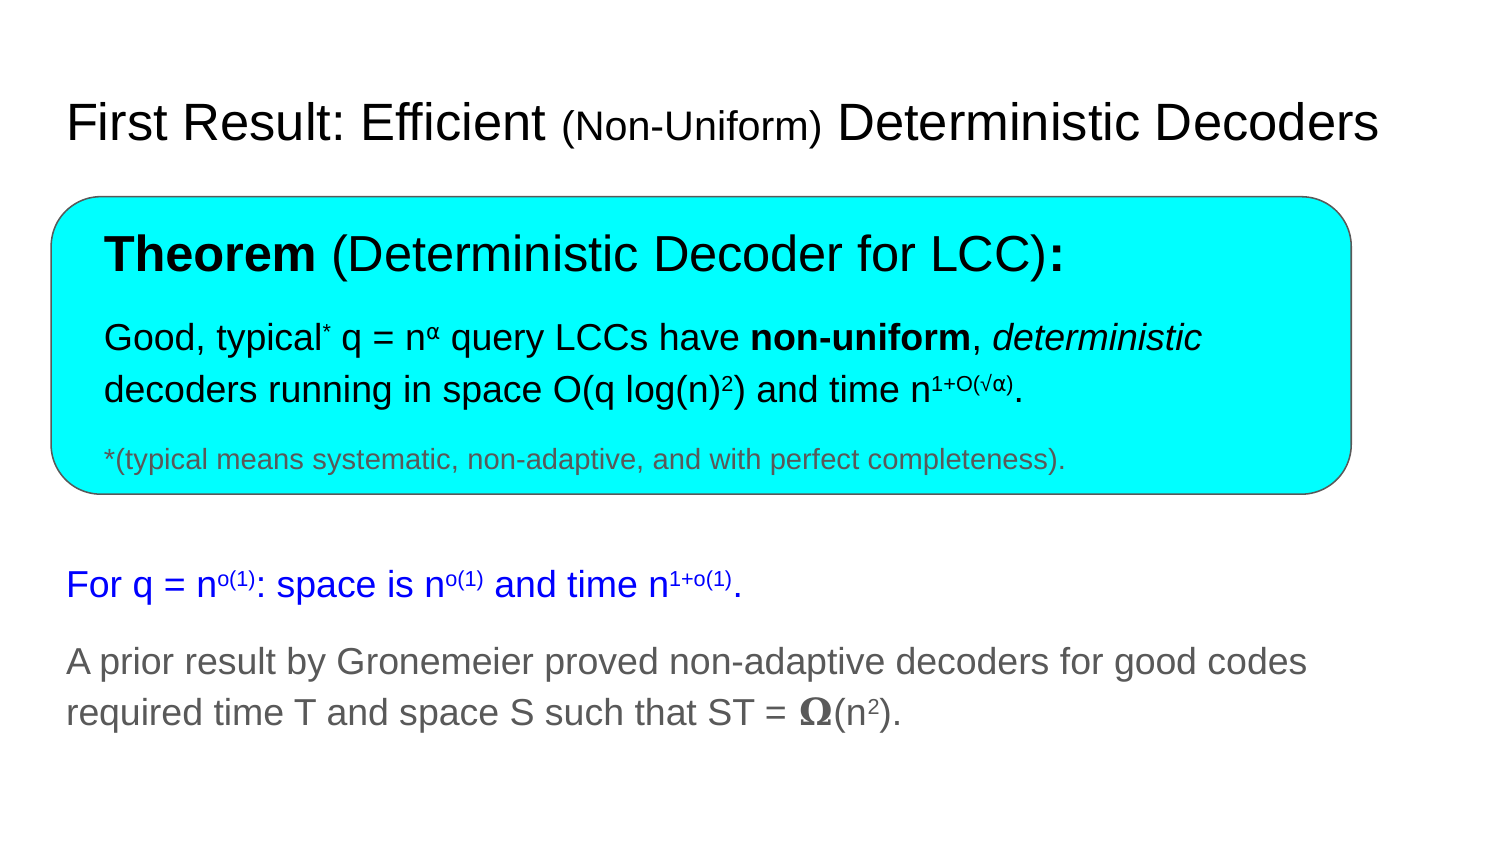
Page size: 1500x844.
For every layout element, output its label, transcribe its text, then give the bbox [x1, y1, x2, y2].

text_box [1299, 196, 1352, 495]
list For q = no(1): space is no(1) and time n1+o(1). A prior result by Gronemeier proved non-adaptive decoders for good codes required time T and space S such that ST = 𝛀(n2). [51, 538, 1449, 761]
list Theorem (Deterministic Decoder for LCC): Good, typical* q = n⍺ query LCCs have non-uniform, deterministic decoders running in space O(q log(n)2) and time n1+O(√⍺). *(typical means systematic, non-adaptive, and with perfect completeness). [89, 196, 1299, 495]
title First Result: Efficient (Non-Uniform) Deterministic Decoders [51, 72, 1449, 167]
text_box [51, 198, 89, 493]
